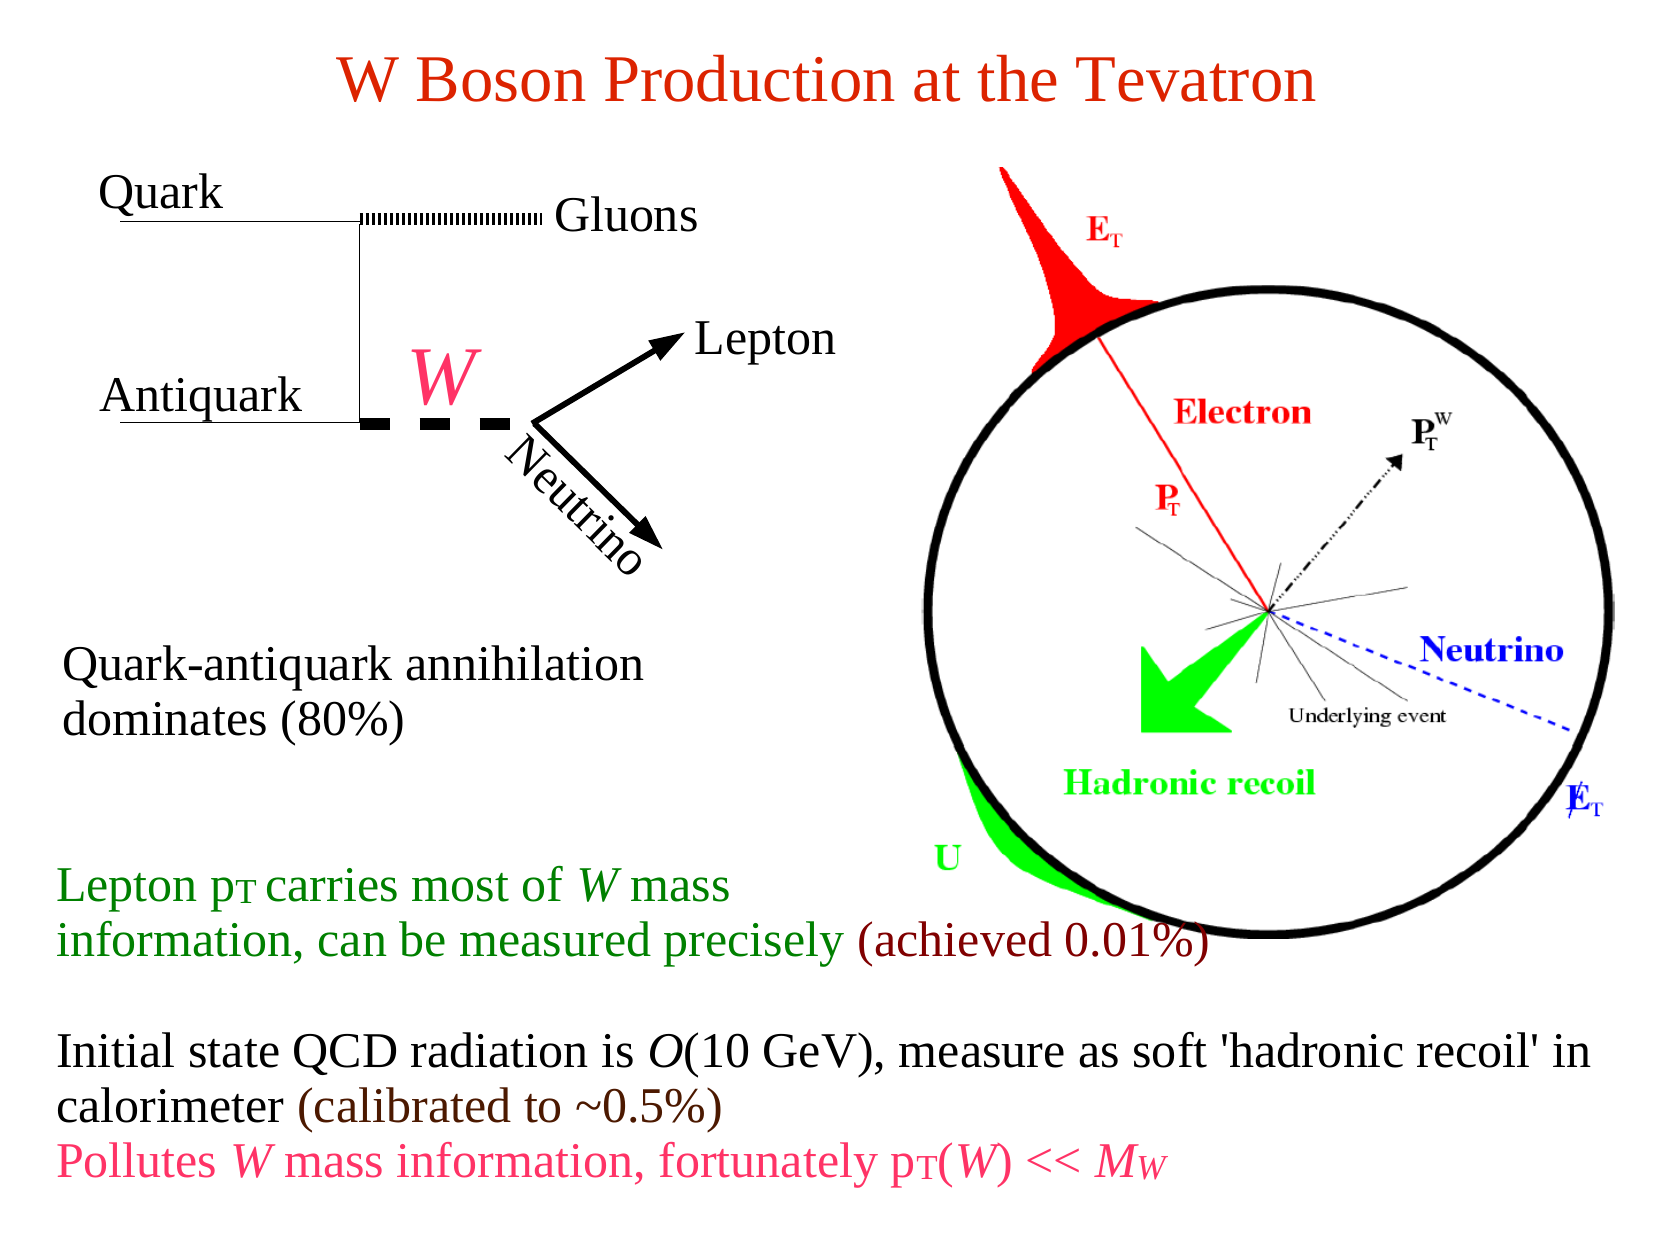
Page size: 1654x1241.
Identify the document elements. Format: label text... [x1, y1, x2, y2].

title W Boson Production at the Tevatron [121, 2, 1534, 156]
text_box Quark-antiquark annihilation dominates (80%) [62, 635, 645, 756]
text_box Quark [98, 163, 224, 219]
text_box W [406, 330, 503, 431]
text_box Lepton [694, 310, 837, 366]
text_box Gluons [554, 187, 699, 243]
text_box Antiquark [99, 366, 303, 422]
text_box Lepton pT carries most of W mass information, can be measured precisely (achieved 0.01%) Initial state QCD radiation is O(10 GeV), measure as soft 'hadronic recoil' in calorimeter (calibrated to ~0.5%) Pollutes W mass information, fortunately pT(W) << MW [56, 856, 1590, 1239]
picture [887, 167, 1654, 939]
